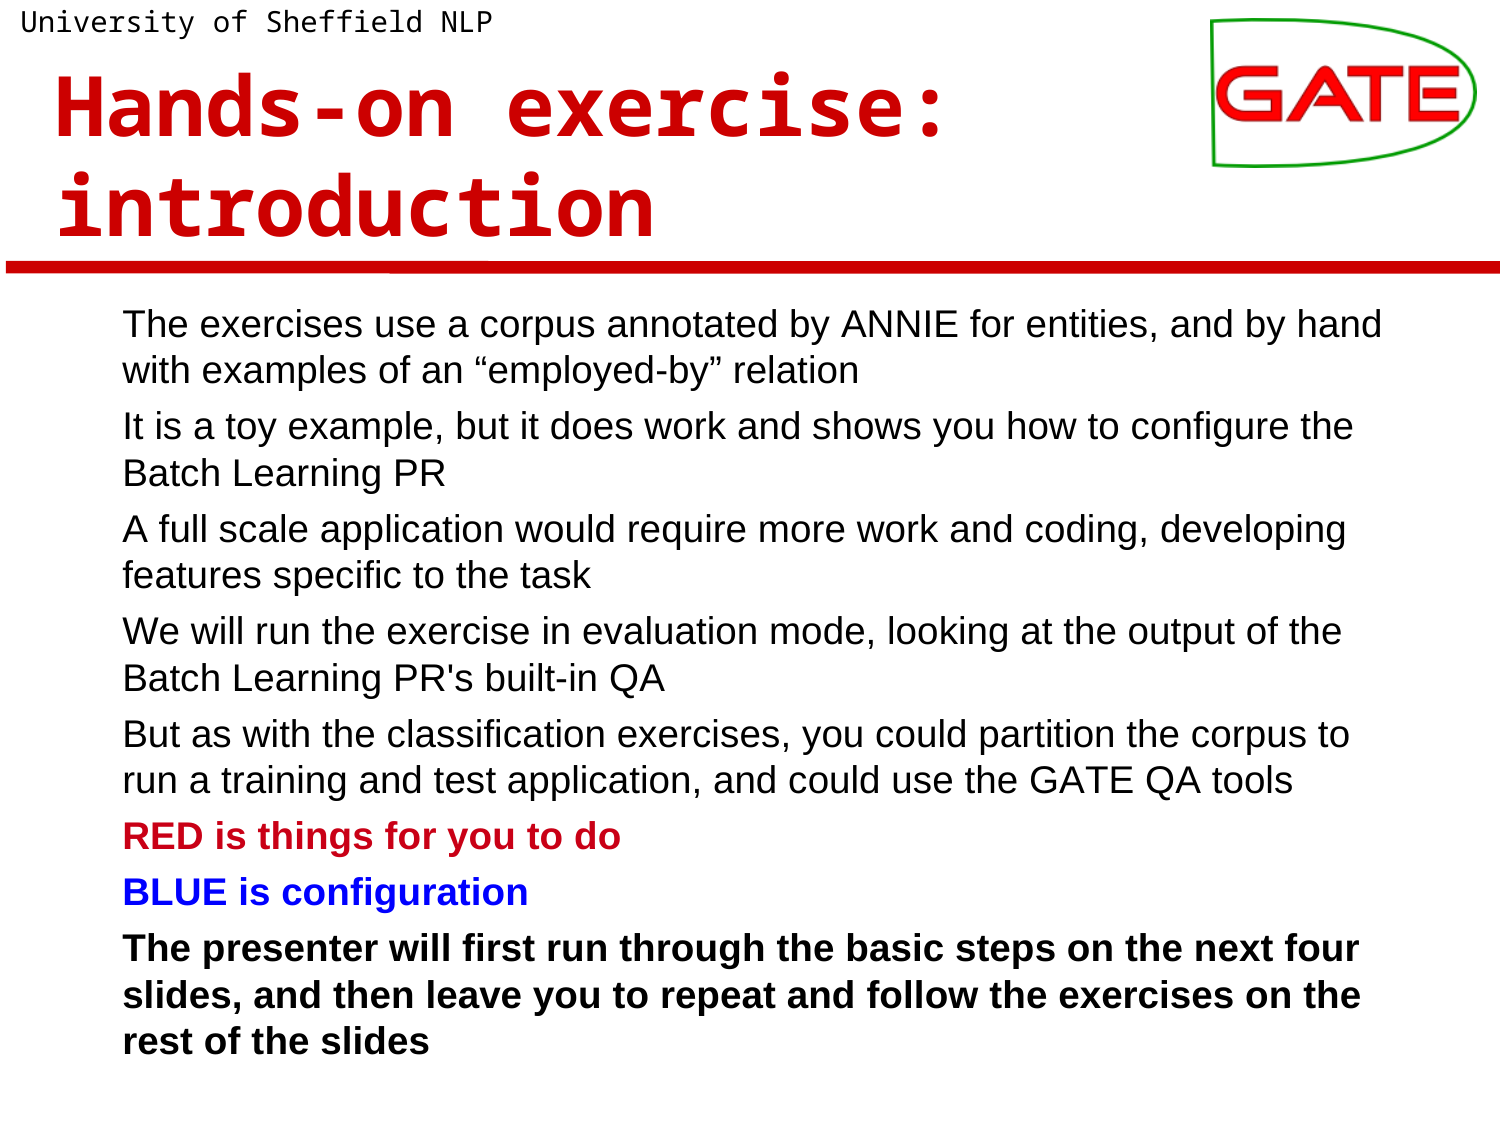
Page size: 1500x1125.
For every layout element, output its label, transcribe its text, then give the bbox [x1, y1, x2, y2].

title Hands-on exercise: introduction [41, 30, 1391, 262]
picture [1210, 18, 1477, 168]
list The exercises use a corpus annotated by ANNIE for entities, and by hand with examples of an “employed-by” relation It is a toy example, but it does work and shows you how to configure the Batch Learning PR A full scale application would require more work and coding, developing features specific to the task We will run the exercise in evaluation mode, looking at the output of the Batch Learning PR's built-in QA But as with the classification exercises, you could partition the corpus to run a training and test application, and could use the GATE QA tools RED is things for you to do BLUE is configuration The presenter will first run through the basic steps on the next four slides, and then leave you to repeat and follow the exercises on the rest of the slides [74, 290, 1425, 1081]
